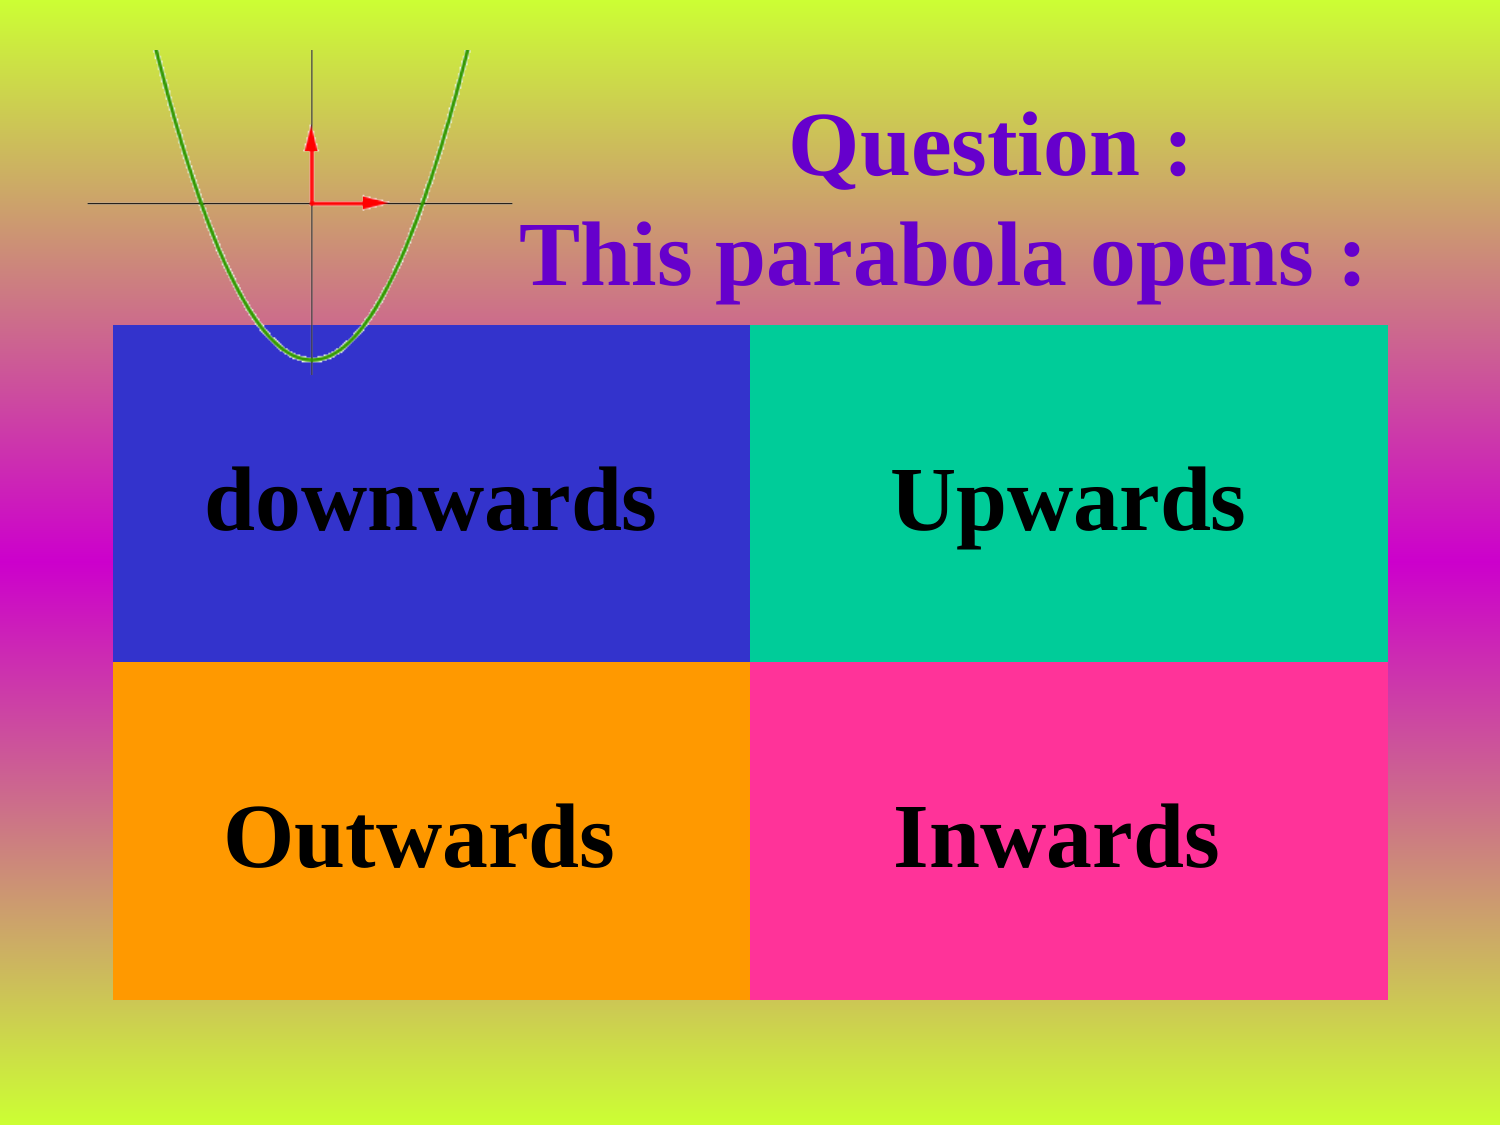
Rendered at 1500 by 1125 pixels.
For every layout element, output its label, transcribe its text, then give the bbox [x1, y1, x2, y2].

table_cell Inwards [750, 662, 1388, 1000]
title Question : This parabola opens : [513, 76, 1388, 312]
table_header Upwards [750, 325, 1388, 662]
picture [87, 50, 513, 376]
table_header downwards [113, 325, 750, 662]
table_cell Outwards [113, 662, 750, 1000]
